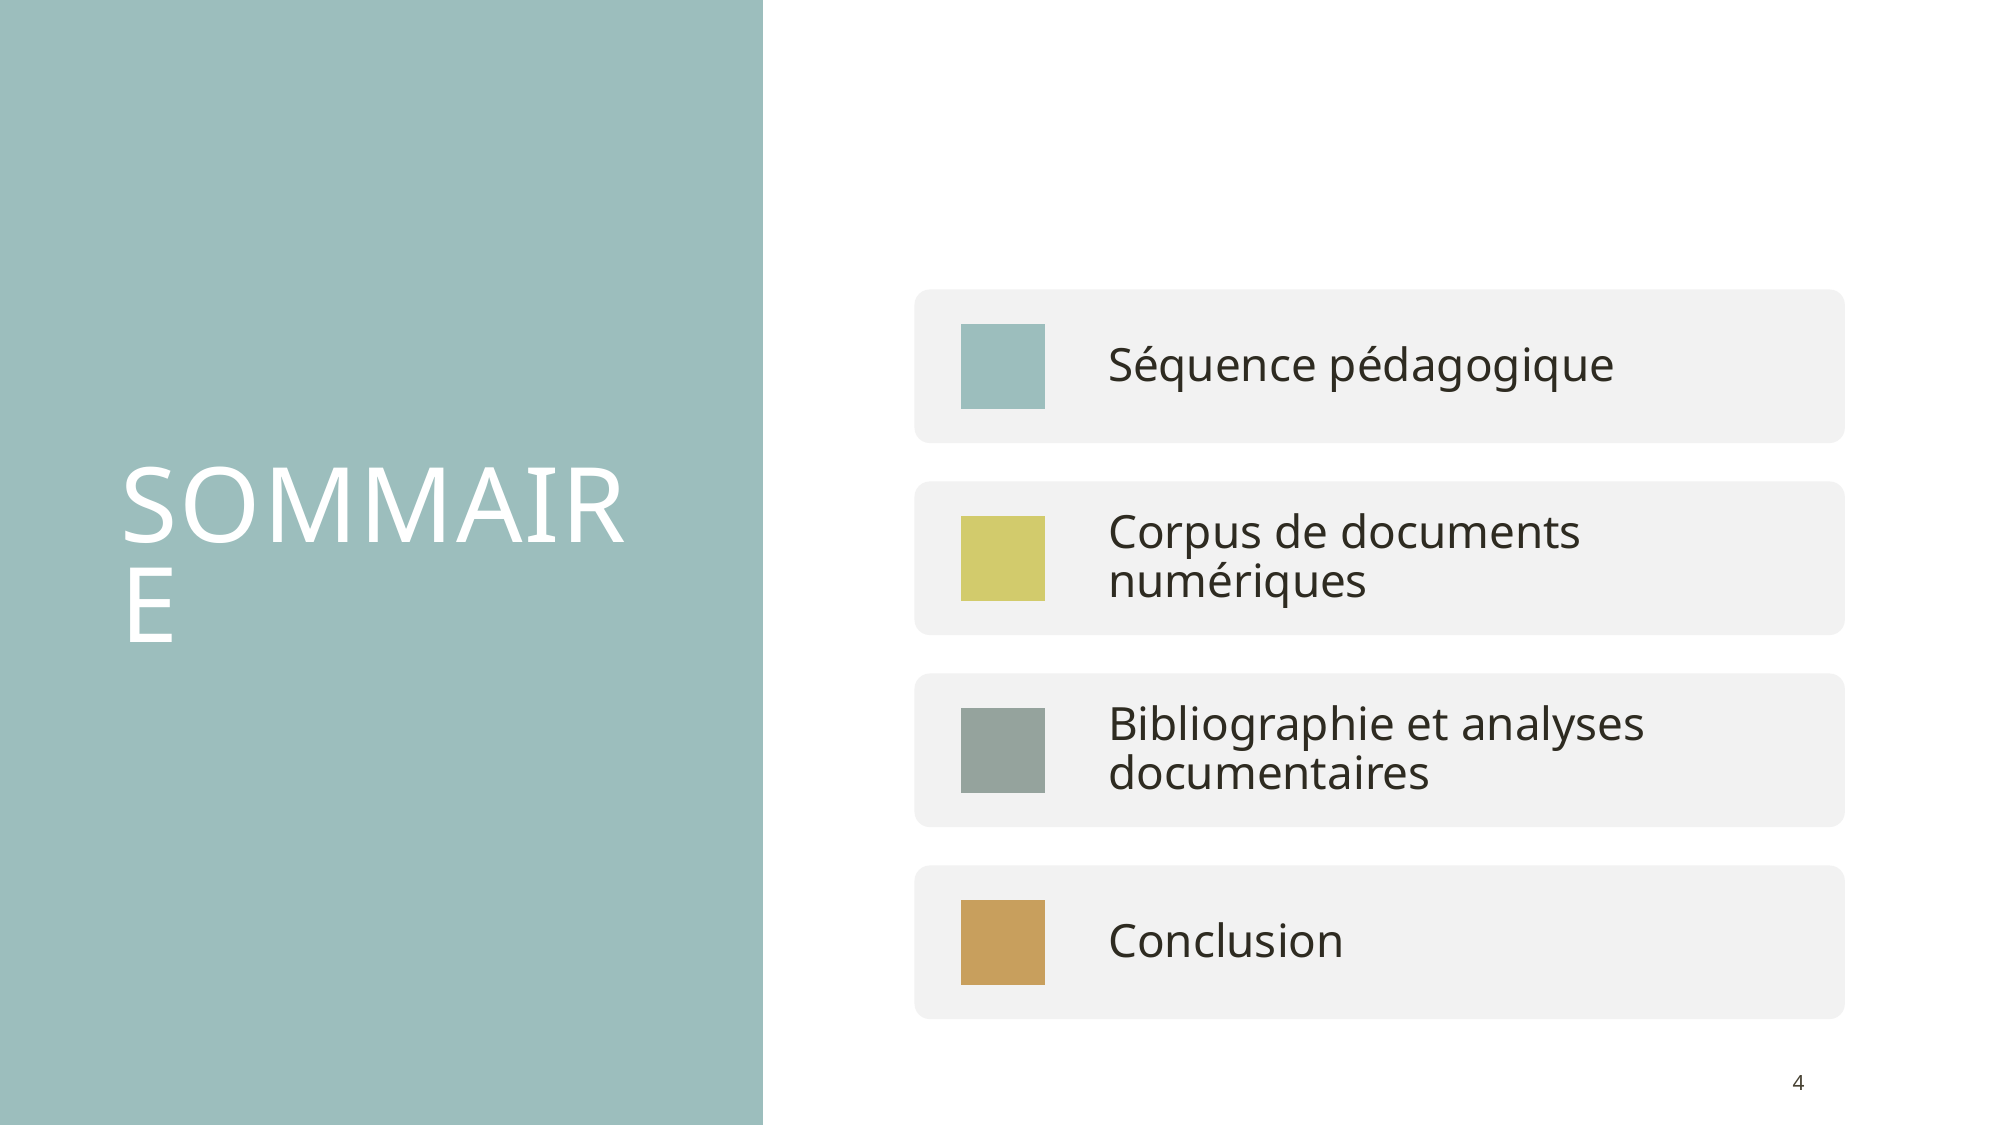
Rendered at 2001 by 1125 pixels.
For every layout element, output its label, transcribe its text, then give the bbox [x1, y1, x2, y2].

text_box Conclusion [1091, 865, 1845, 1020]
text_box 4 [1777, 1061, 1938, 1107]
text_box [914, 865, 1091, 1020]
text_box [914, 481, 1091, 636]
text_box [0, 0, 763, 1125]
text_box Corpus de documents numériques [1091, 481, 1845, 636]
text_box [914, 673, 1091, 828]
text_box Séquence pédagogique [1091, 289, 1845, 444]
title SOmmaire [105, 105, 666, 1020]
text_box [914, 289, 1091, 444]
text_box Bibliographie et analyses documentaires [1091, 673, 1845, 828]
